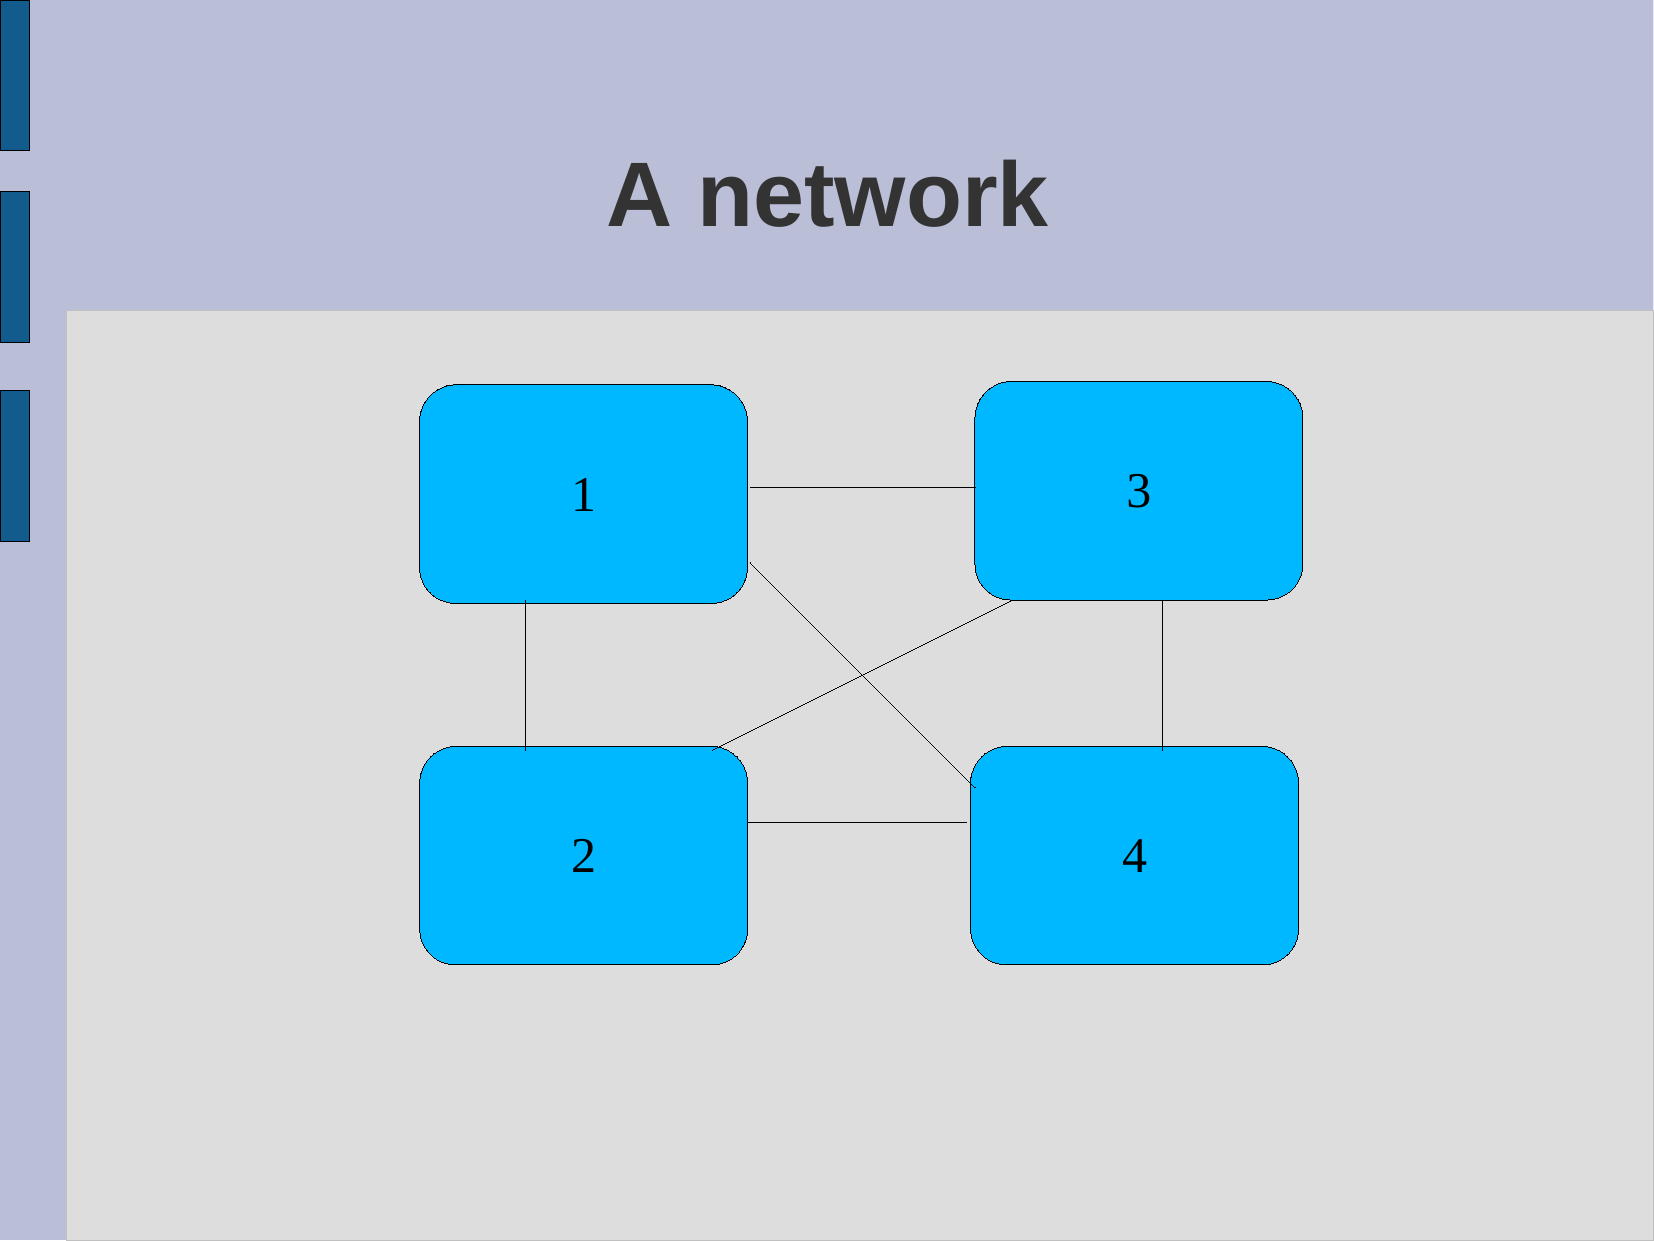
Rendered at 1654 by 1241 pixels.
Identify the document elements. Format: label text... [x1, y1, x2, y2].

text_box 1 [419, 384, 748, 604]
text_box 3 [974, 381, 1303, 601]
text_box 2 [419, 746, 748, 965]
text_box 4 [970, 746, 1299, 965]
title A network [121, 91, 1534, 299]
